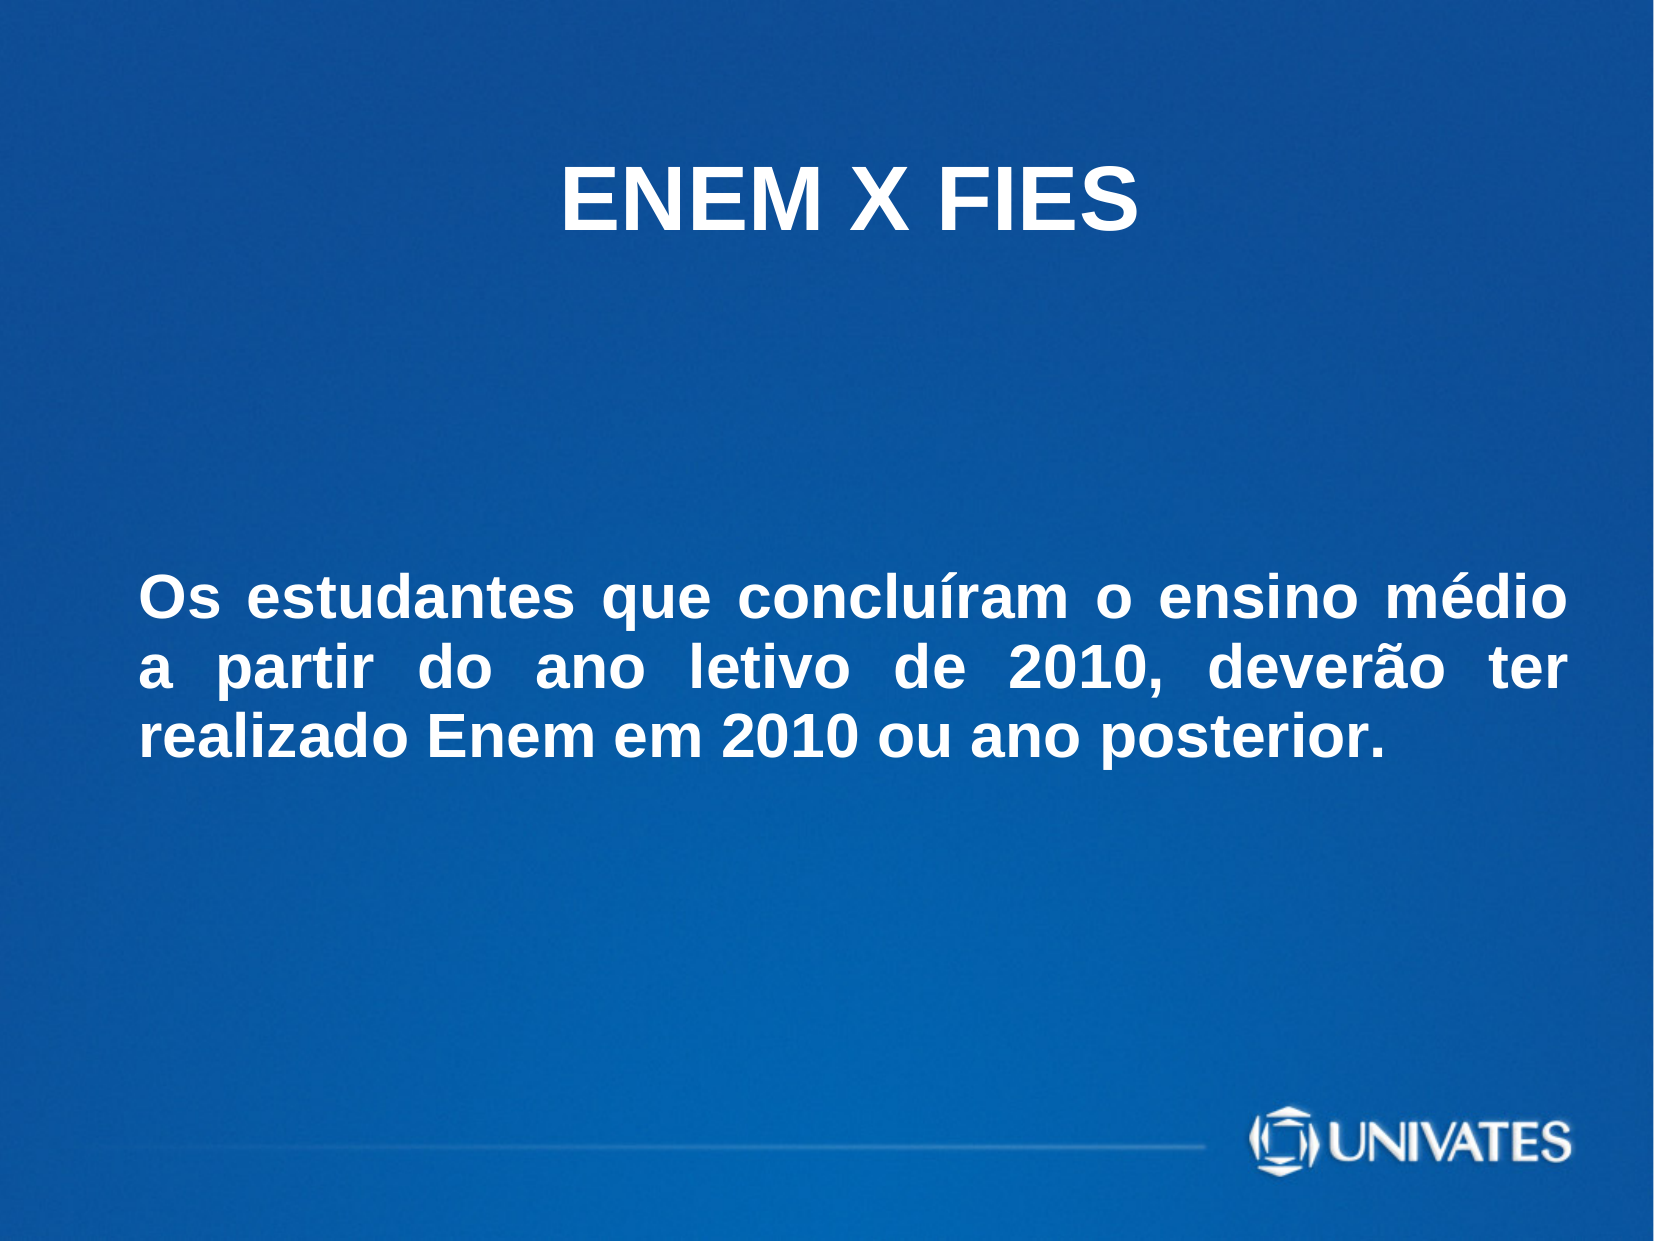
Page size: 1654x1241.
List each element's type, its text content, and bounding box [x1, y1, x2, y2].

picture [0, 0, 1654, 1241]
title ENEM X FIES [106, 103, 1595, 296]
subtitle Os estudantes que concluíram o ensino médio a partir do ano letivo de 2010, deverão ter realizado Enem em 2010 ou ano posterior. [82, 297, 1571, 1106]
